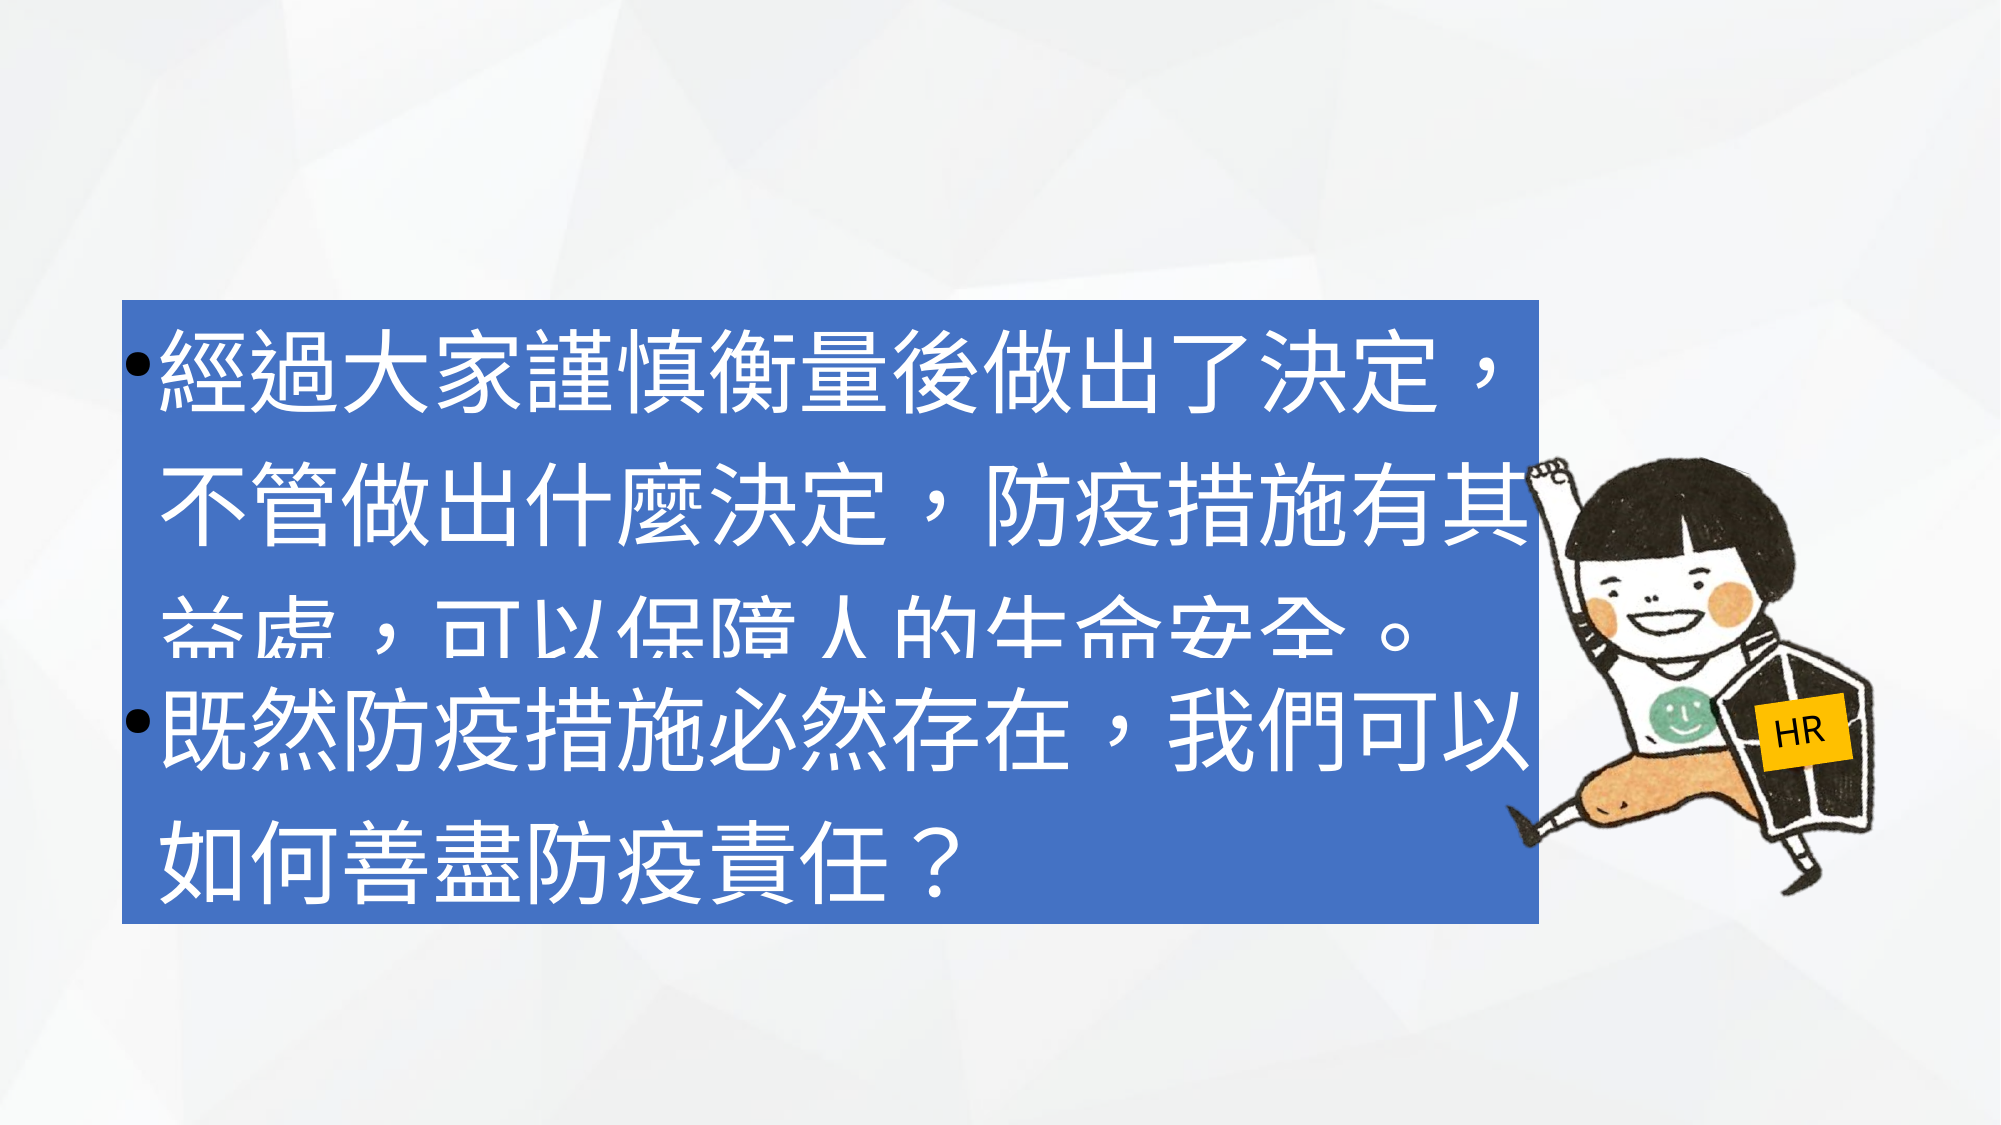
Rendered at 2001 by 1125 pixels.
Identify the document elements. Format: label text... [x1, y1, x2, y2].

table_header 經過大家謹慎衡量後做出了決定，不管做出什麼決定，防疫措施有其益處，可以保障人的生命安全。 [122, 300, 1539, 658]
text_box HR [1754, 692, 1854, 772]
table_header 既然防疫措施必然存在，我們可以如何善盡防疫責任？ [122, 658, 1539, 924]
table_header 既然防疫措施必然存在，我們可以如何善盡防疫責任？ [1370, 720, 1394, 742]
picture [1363, 360, 2000, 976]
